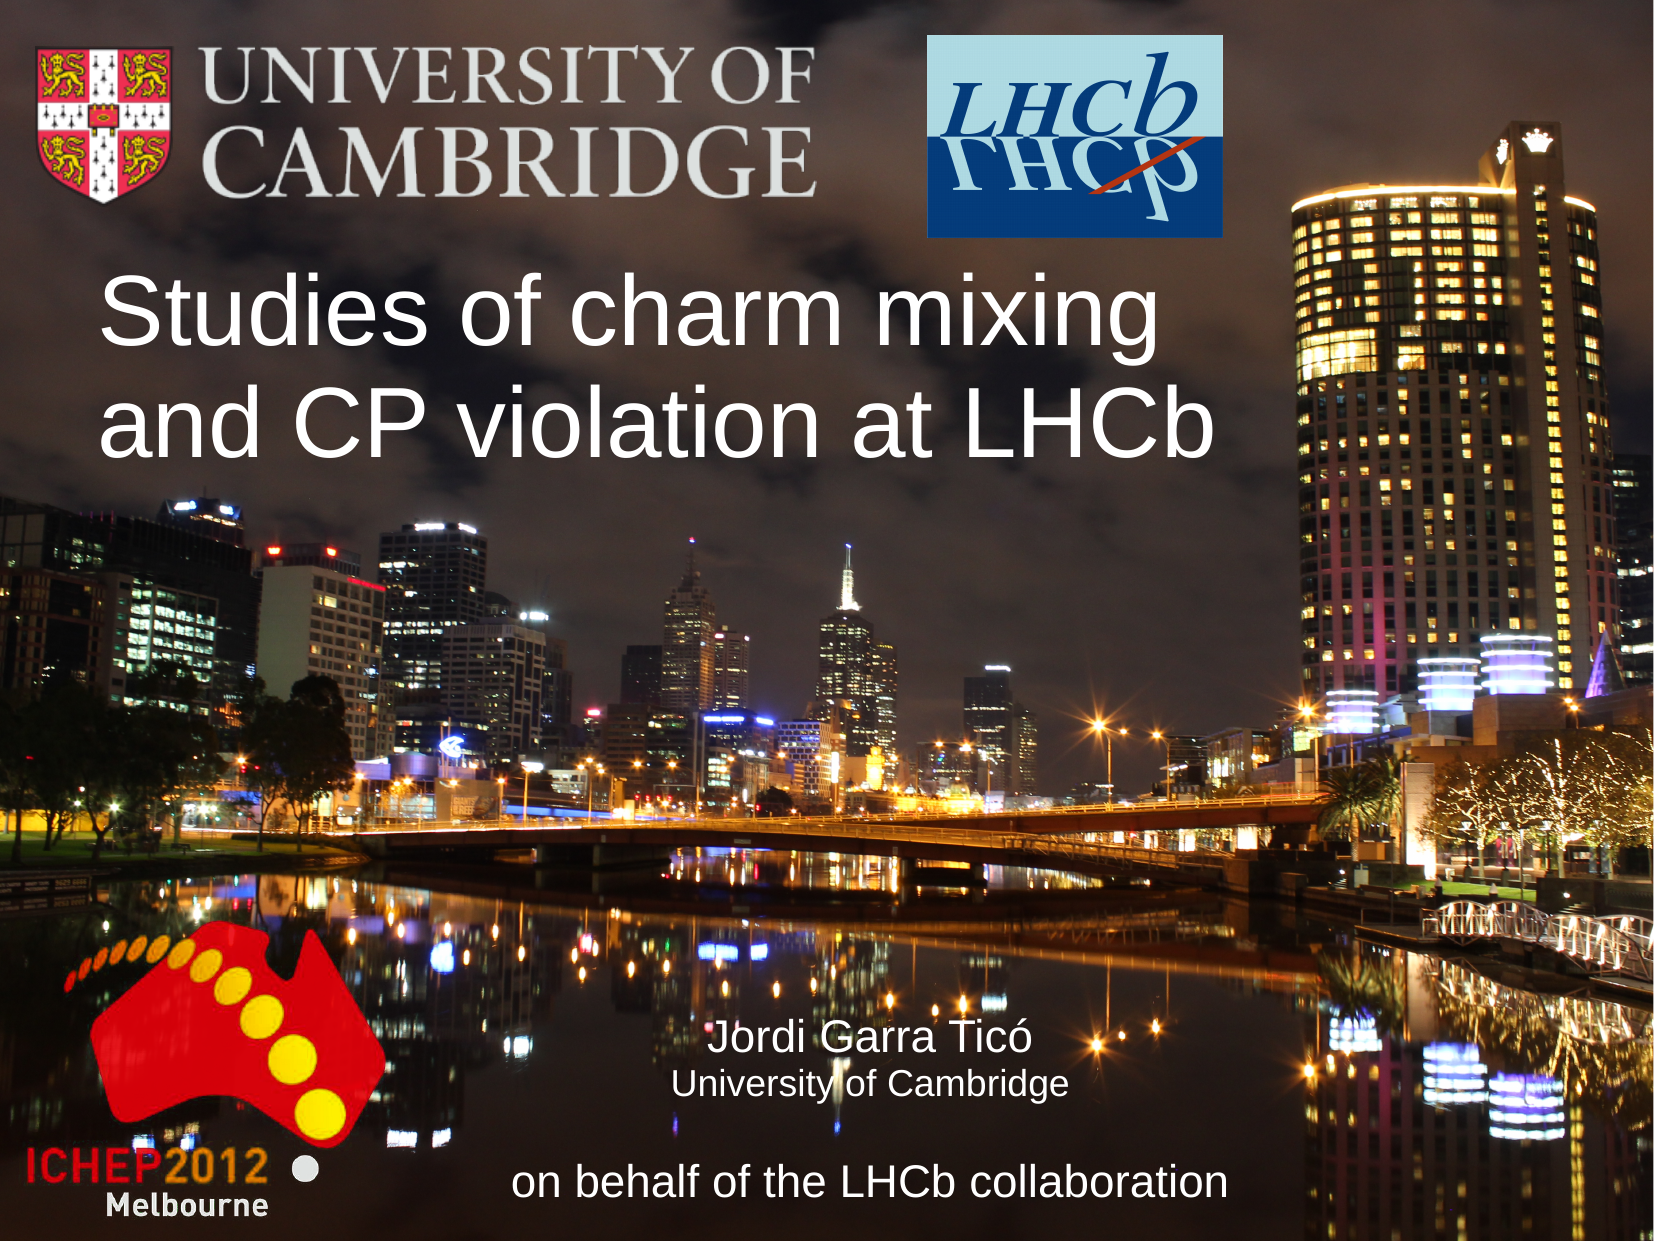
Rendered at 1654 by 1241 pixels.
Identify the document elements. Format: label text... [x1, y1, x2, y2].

text_box Studies of charm mixing and CP violation at LHCb [82, 248, 1235, 487]
picture [0, 0, 1654, 1241]
text_box Jordi Garra Ticó University of Cambridge on behalf of the LHCb collaboration [496, 1003, 1245, 1215]
